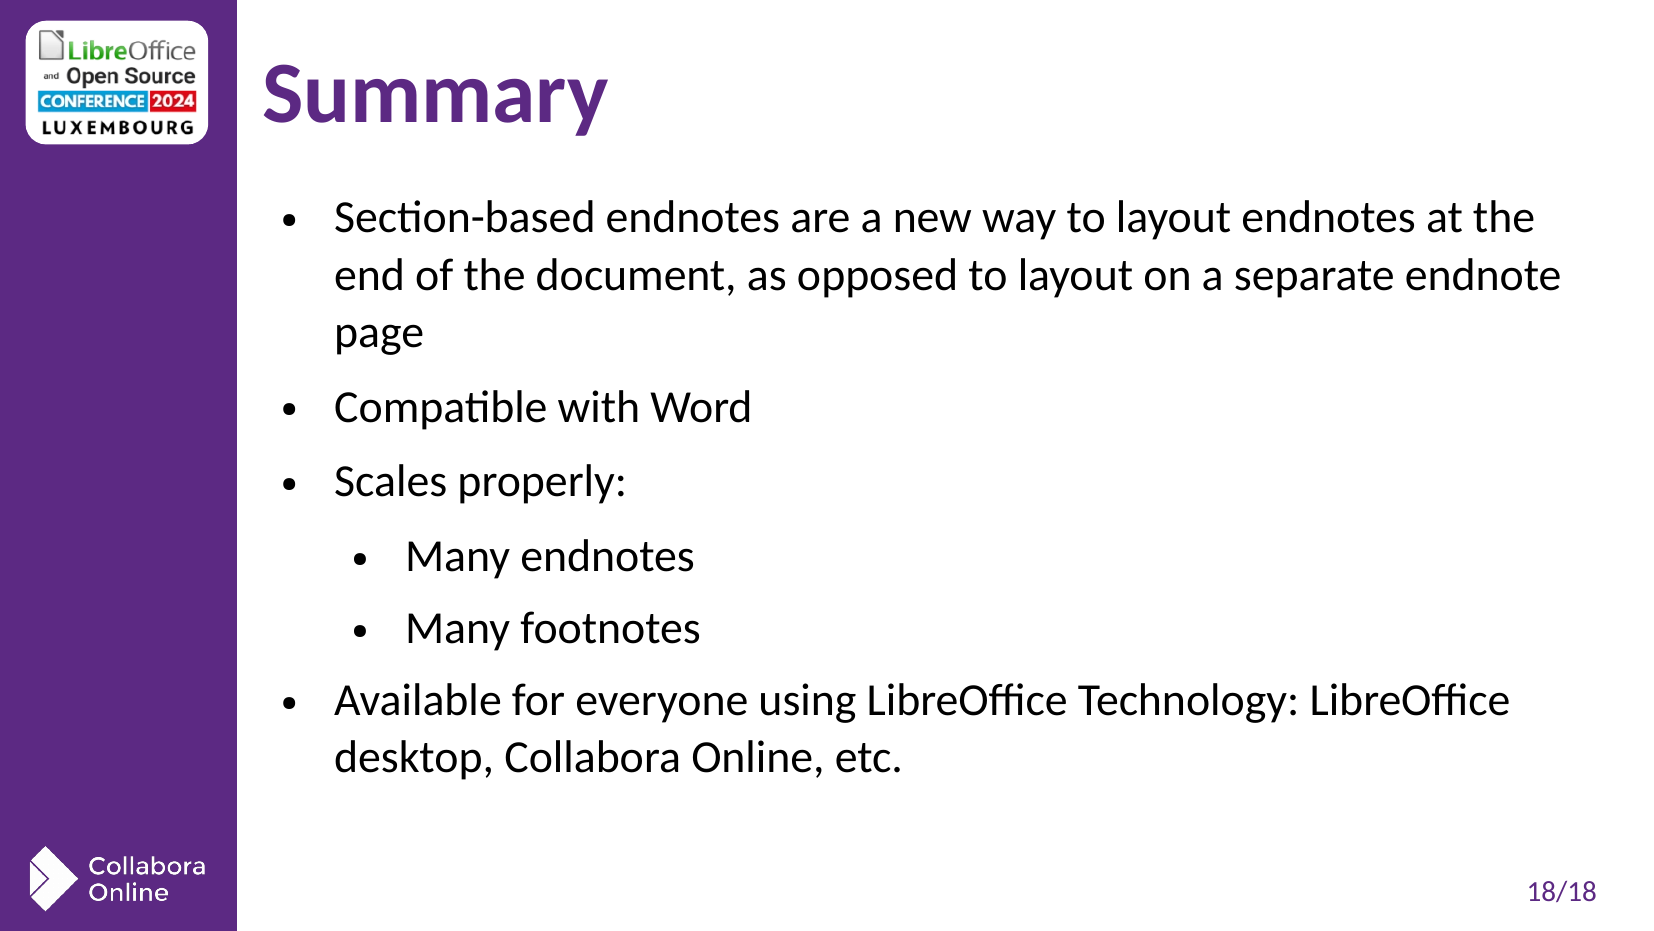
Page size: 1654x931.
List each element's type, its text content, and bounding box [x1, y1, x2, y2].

list Section-based endnotes are a new way to layout endnotes at the end of the document, as opposed to layout on a separate endnote page Compatible with Word Scales properly: Many endnotes Many footnotes Available for everyone using LibreOffice Technology: LibreOffice desktop, Collabora Online, etc. [263, 187, 1605, 856]
picture [34, 26, 200, 139]
picture [25, 841, 209, 916]
title Summary [262, 13, 1644, 145]
